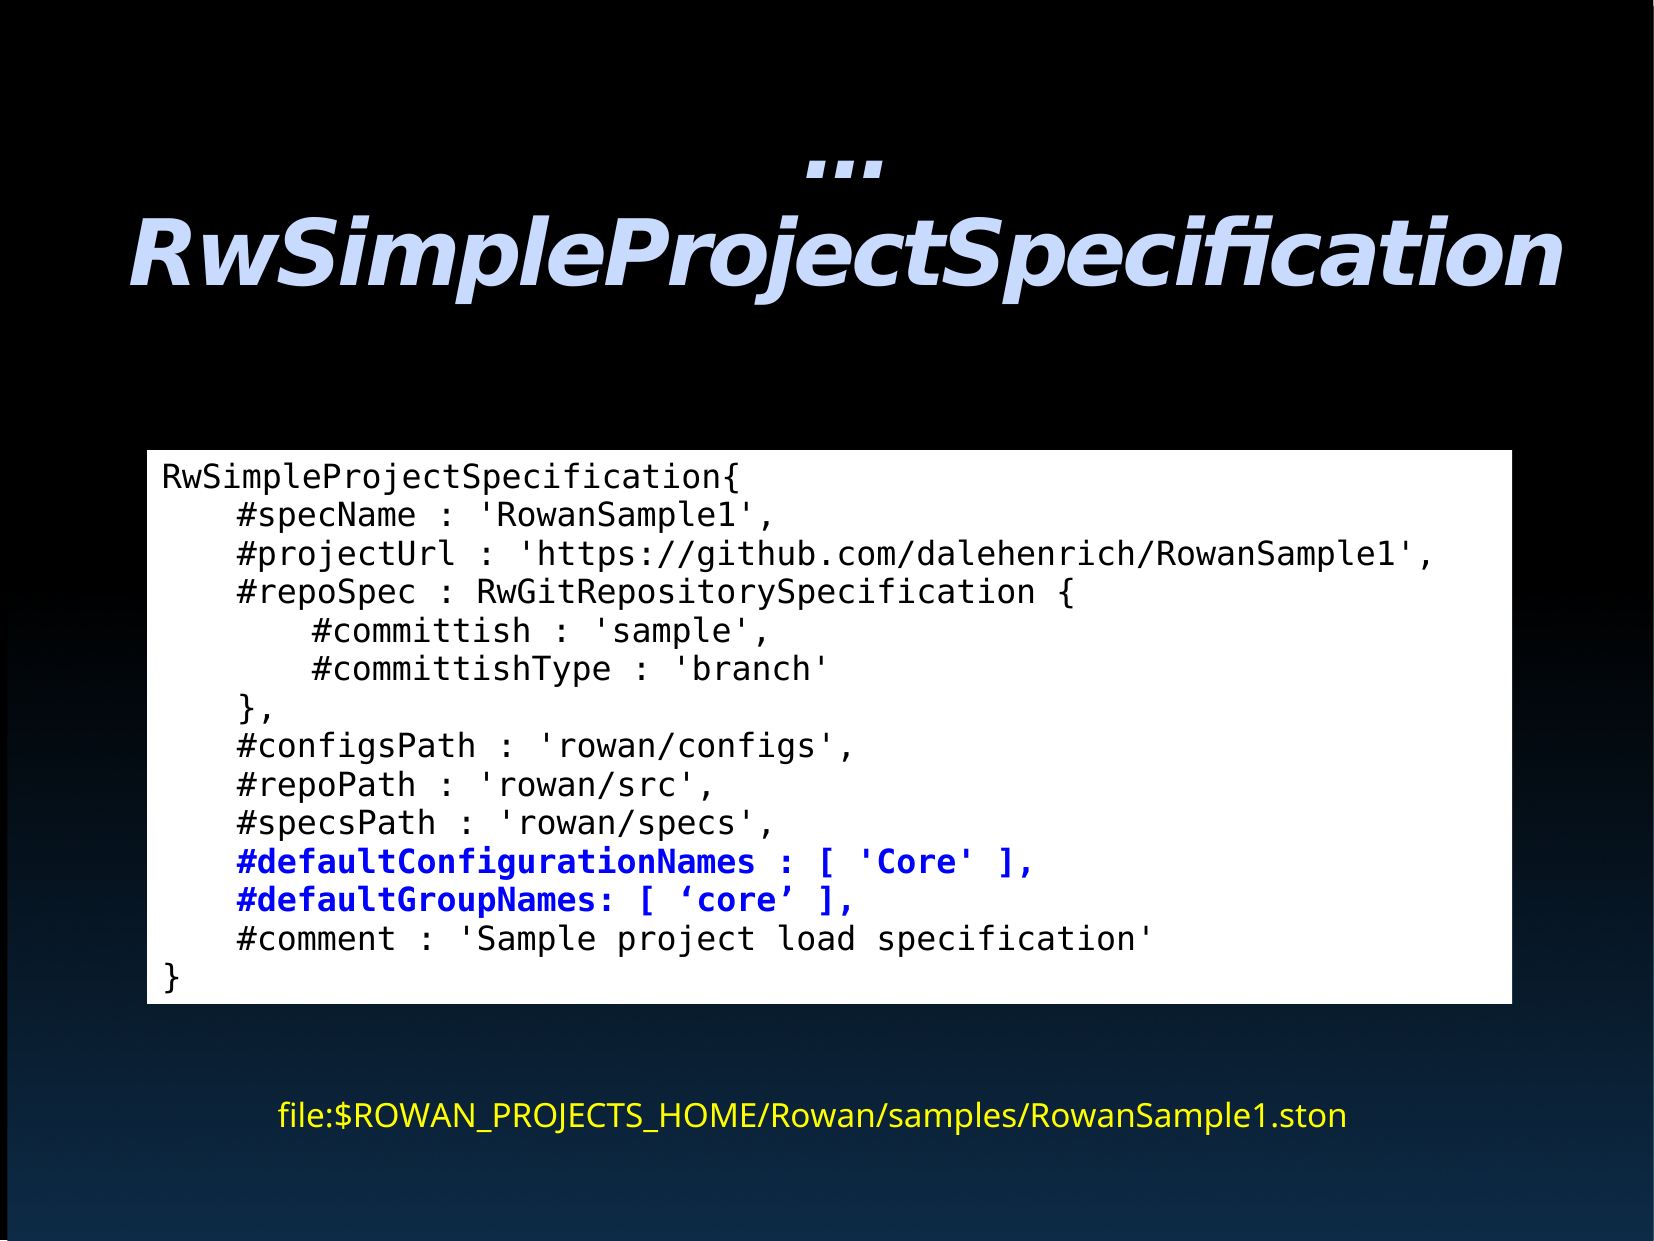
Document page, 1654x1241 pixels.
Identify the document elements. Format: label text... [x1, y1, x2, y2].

text_box file:$ROWAN_PROJECTS_HOME/Rowan/samples/RowanSample1.ston [67, 1050, 1561, 1181]
text_box RwSimpleProjectSpecification{ #specName : 'RowanSample1', #projectUrl : 'https://github.com/dalehenrich/RowanSample1', #repoSpec : RwGitRepositorySpecification { #committish : 'sample', #committishType : 'branch' }, #configsPath : 'rowan/configs', #repoPath : 'rowan/src', #specsPath : 'rowan/specs', #defaultConfigurationNames : [ 'Core' ], #defaultGroupNames: [ ‘core’ ], #comment : 'Sample project load specification' } [147, 450, 1513, 1004]
picture [7, 6, 1654, 1241]
title … RwSimpleProjectSpecification [101, 93, 1595, 308]
